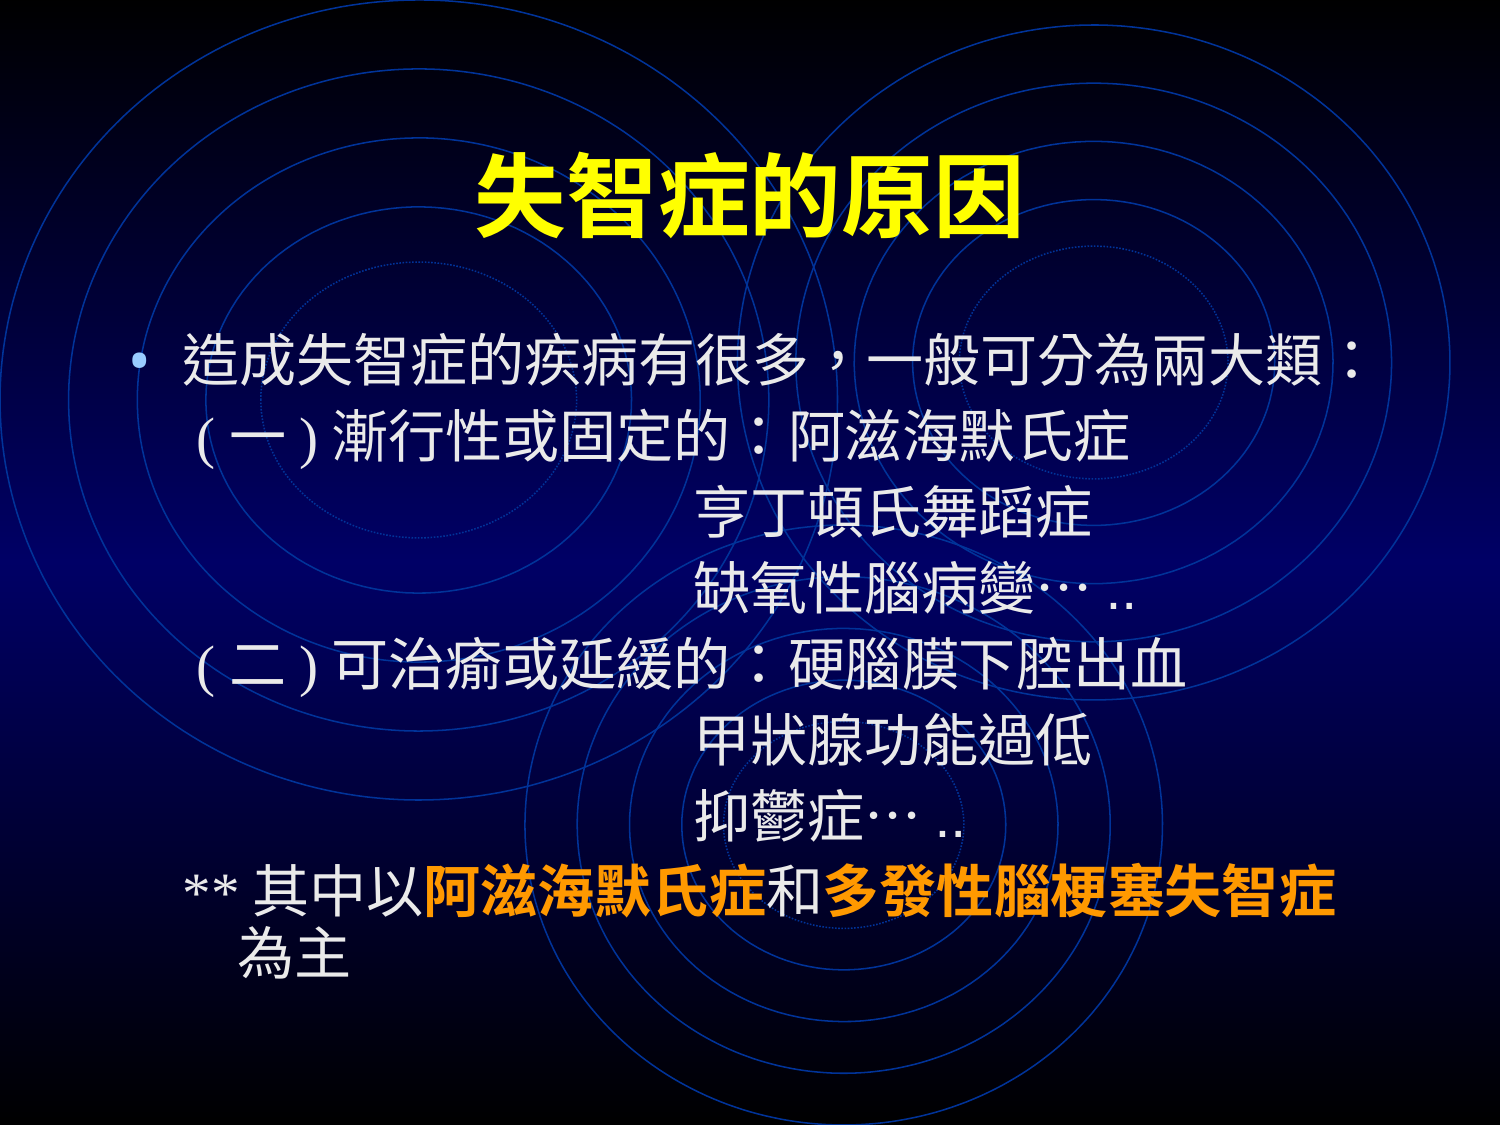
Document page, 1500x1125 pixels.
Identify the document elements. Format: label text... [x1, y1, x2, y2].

title 失智症的原因 [112, 99, 1388, 288]
list 造成失智症的疾病有很多，一般可分為兩大類： (一)漸行性或固定的：阿滋海默氏症 亨丁頓氏舞蹈症 缺氧性腦病變….. (二)可治瘉或延緩的：硬腦膜下腔出血 甲狀腺功能過低 抑鬱症….. **其中以阿滋海默氏症和多發性腦梗塞失智症為主 [112, 324, 1388, 1000]
